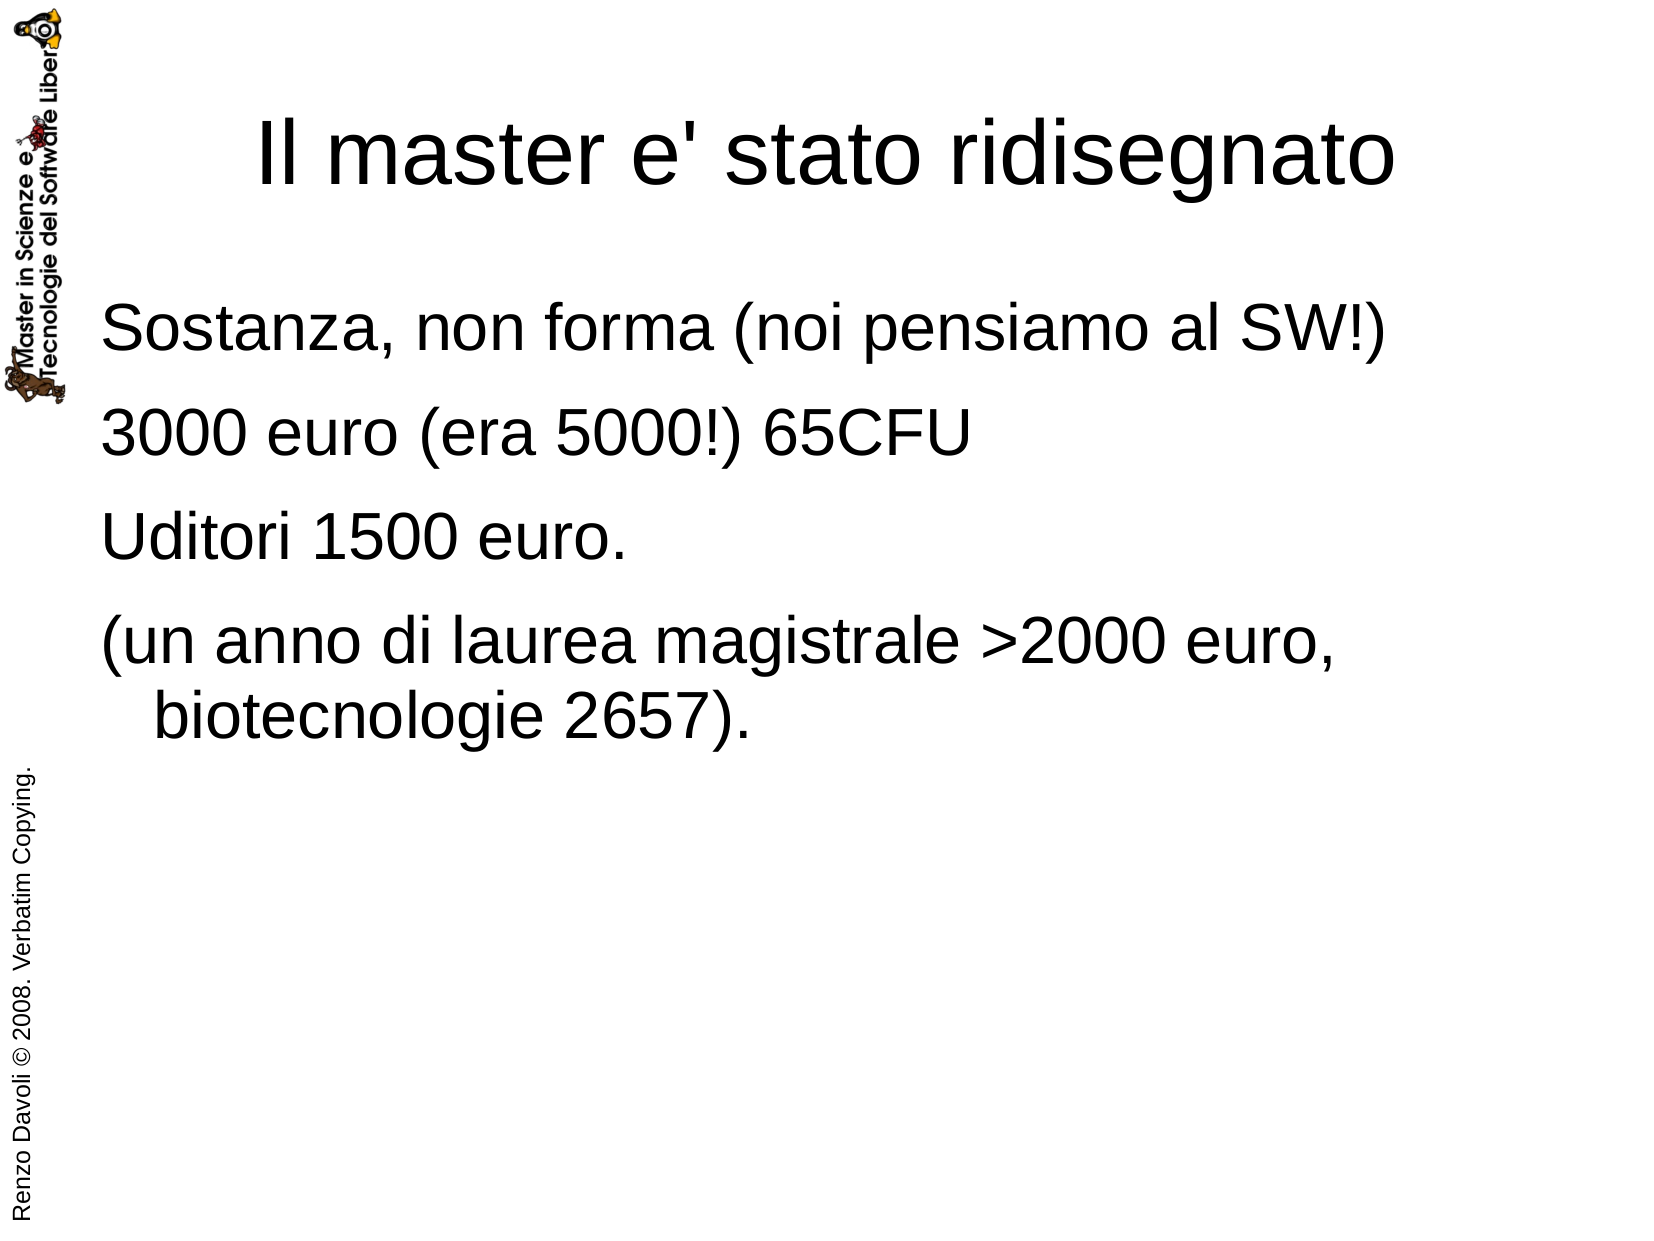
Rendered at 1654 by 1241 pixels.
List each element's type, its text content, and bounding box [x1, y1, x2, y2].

list Sostanza, non forma (noi pensiamo al SW!) 3000 euro (era 5000!) 65CFU Uditori 1500 euro. (un anno di laurea magistrale >2000 euro, biotecnologie 2657). [82, 290, 1571, 1094]
picture [1, 2, 69, 413]
title Il master e' stato ridisegnato [82, 56, 1571, 250]
